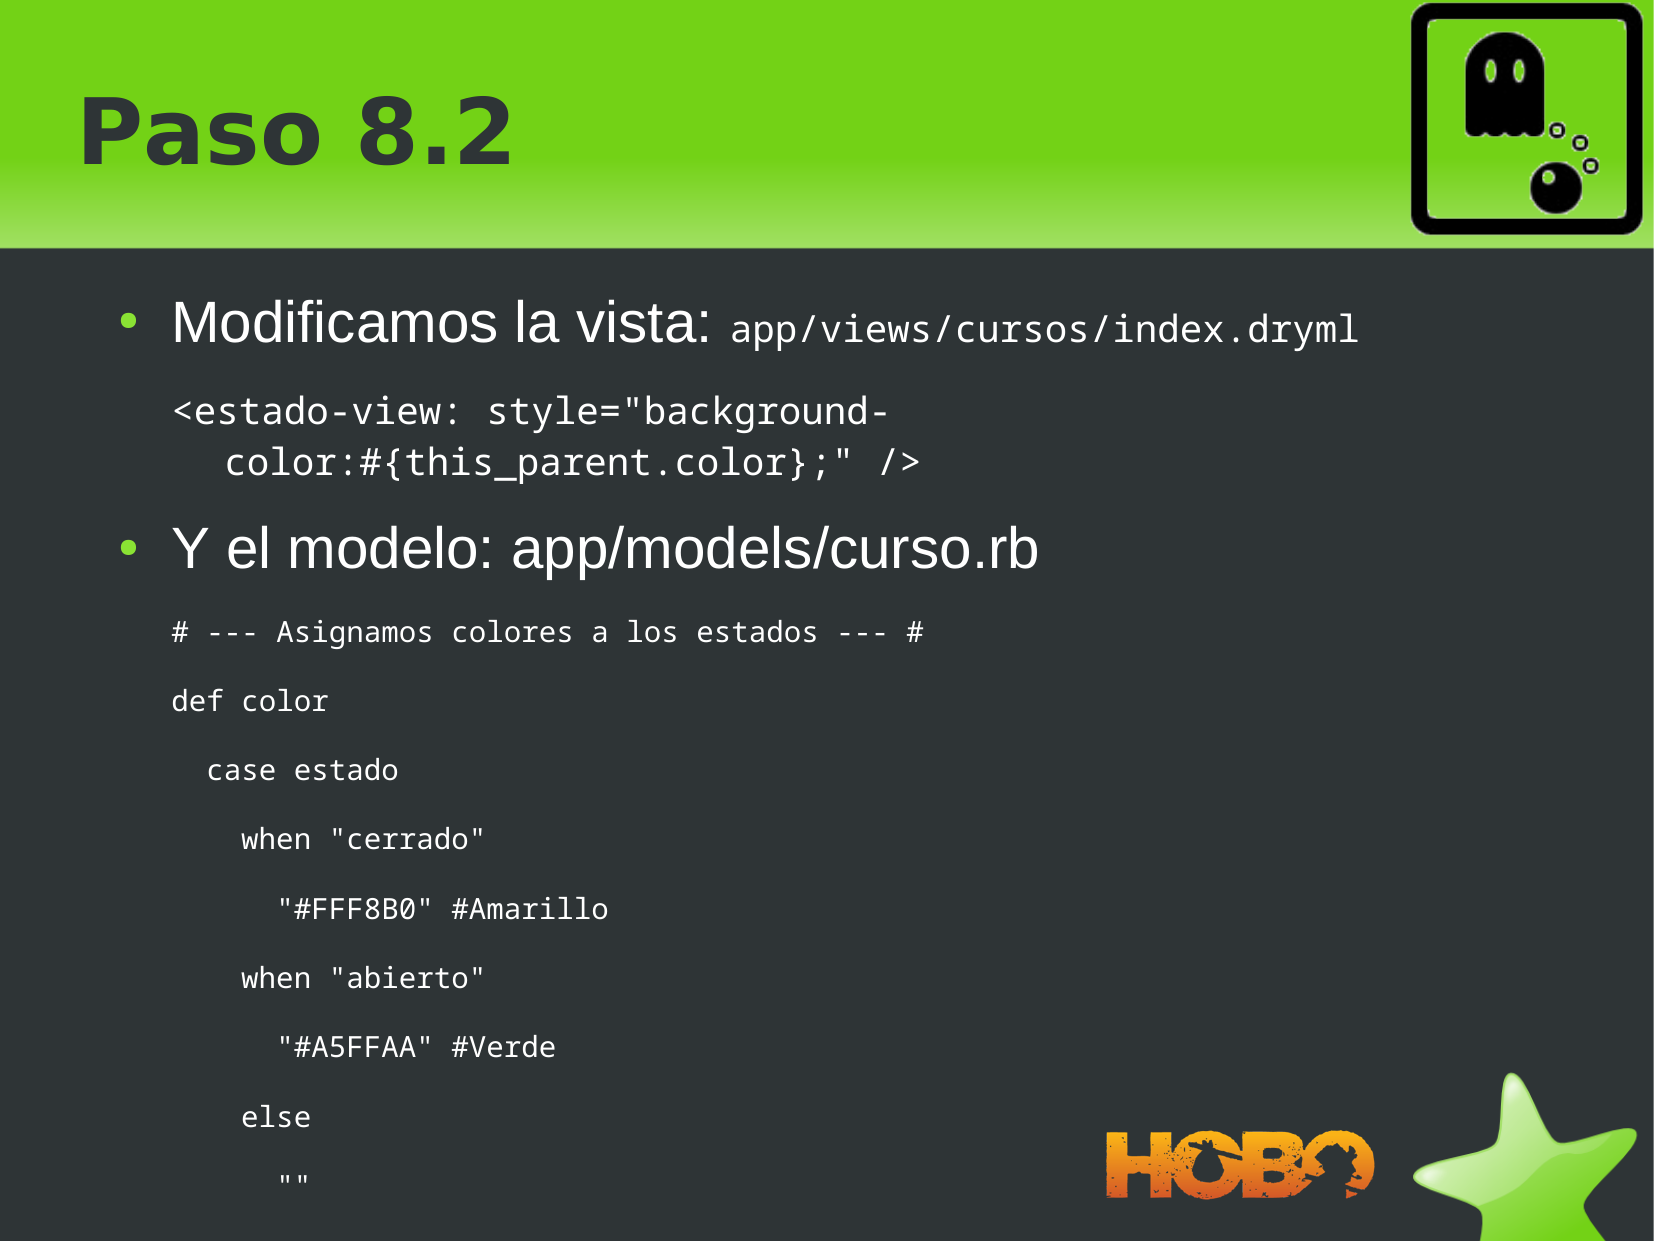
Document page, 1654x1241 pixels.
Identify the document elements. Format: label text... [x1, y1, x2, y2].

list Modificamos la vista: app/views/cursos/index.dryml <estado-view: style="background-color:#{this_parent.color};" /> Y el modelo: app/models/curso.rb # --- Asignamos colores a los estados --- # def color case estado when "cerrado" "#FFF8B0" #Amarillo when "abierto" "#A5FFAA" #Verde else "" end end [82, 290, 1571, 1216]
picture [0, 0, 1654, 1241]
title Paso 8.2 [76, 29, 1565, 237]
